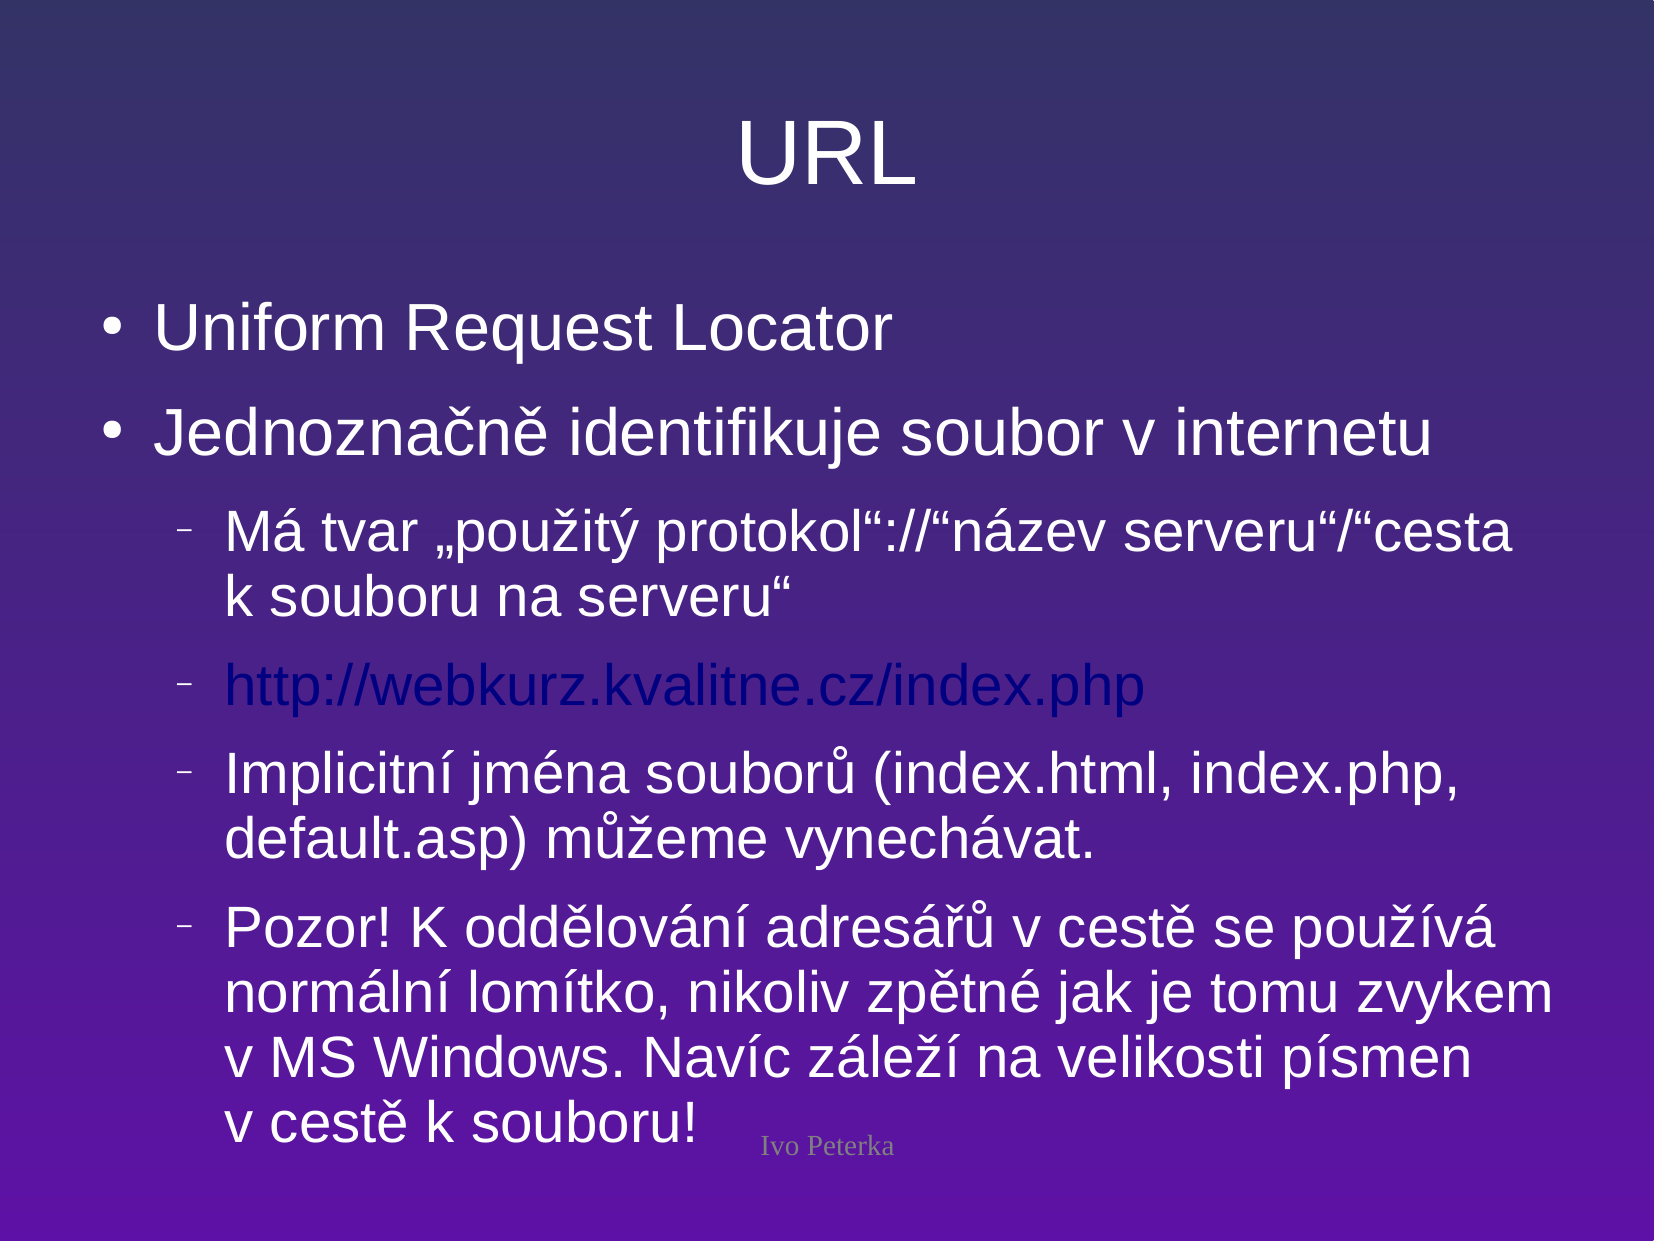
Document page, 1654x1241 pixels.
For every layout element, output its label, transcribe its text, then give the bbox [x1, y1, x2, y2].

title URL [82, 49, 1571, 257]
list Uniform Request Locator Jednoznačně identifikuje soubor v internetu Má tvar „použitý protokol“://“název serveru“/“cesta k souboru na serveru“ http://webkurz.kvalitne.cz/index.php Implicitní jména souborů (index.html, index.php, default.asp) můžeme vynechávat. Pozor! K oddělování adresářů v cestě se používá normální lomítko, nikoliv zpětné jak je tomu zvykem v MS Windows. Navíc záleží na velikosti písmen v cestě k souboru! [82, 290, 1571, 1153]
